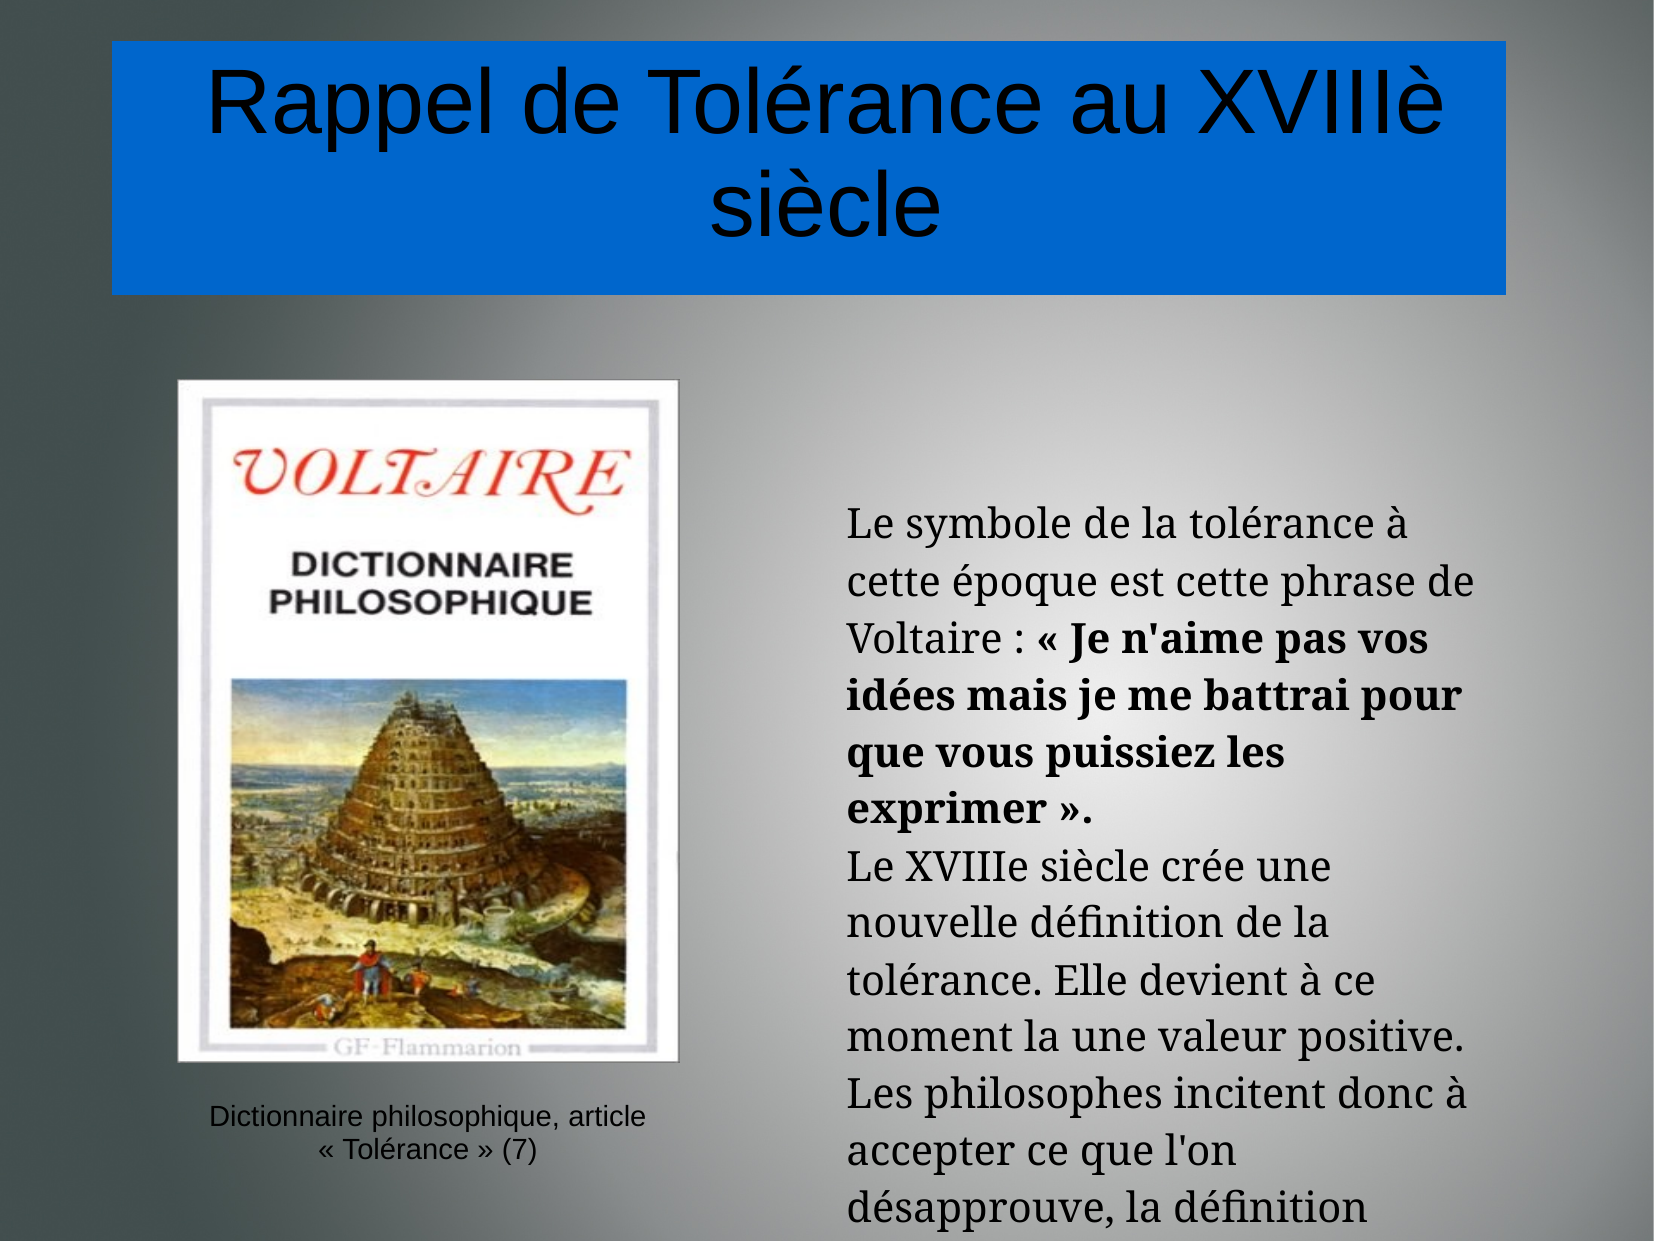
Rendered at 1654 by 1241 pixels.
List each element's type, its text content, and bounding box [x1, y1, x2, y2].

text_box Dictionnaire philosophique, article « Tolérance » (7) [177, 1092, 680, 1173]
text_box Le symbole de la tolérance à cette époque est cette phrase de Voltaire : « Je n'aime pas vos idées mais je me battrai pour que vous puissiez les exprimer ». Le XVIIIe siècle crée une nouvelle définition de la tolérance. Elle devient à ce moment la une valeur positive. Les philosophes incitent donc à accepter ce que l'on désapprouve, la définition même de la tolérance. [831, 486, 1511, 1120]
table_header [112, 41, 1506, 50]
picture [0, 0, 1654, 1241]
list [82, 290, 1571, 1094]
title Rappel de Tolérance au XVIIIè siècle [82, 50, 1571, 256]
table_header [112, 256, 1506, 290]
